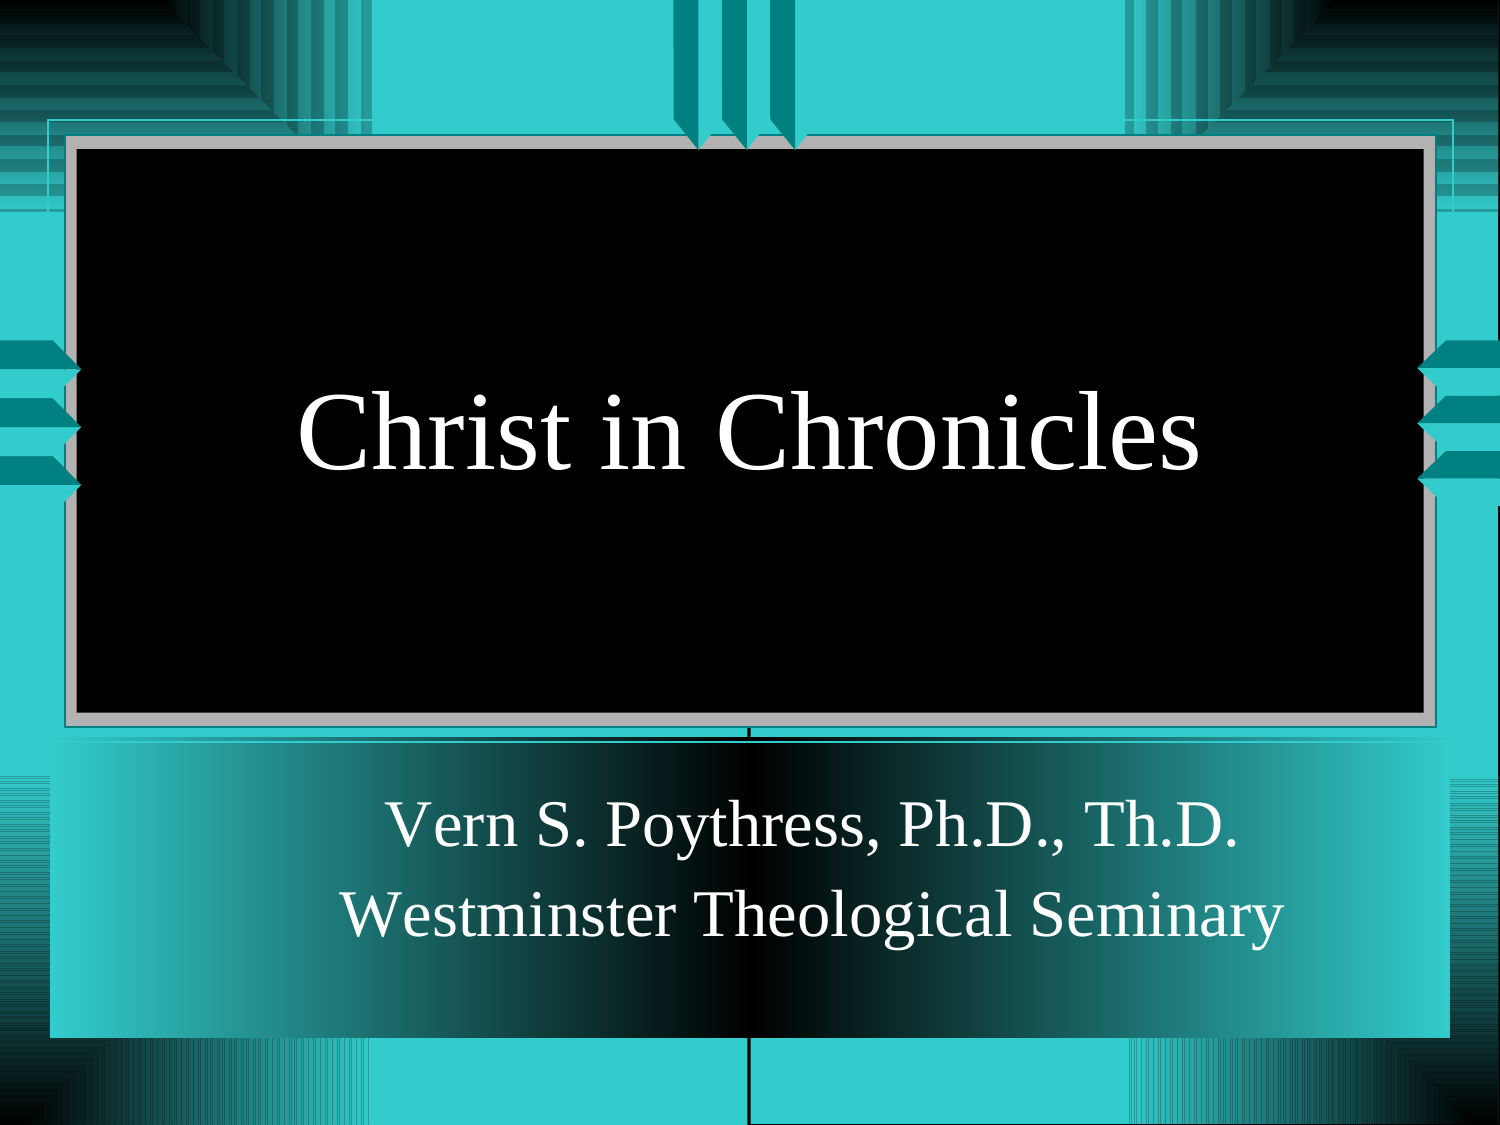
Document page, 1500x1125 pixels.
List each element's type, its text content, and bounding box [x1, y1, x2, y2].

subtitle Vern S. Poythress, Ph.D., Th.D. Westminster Theological Seminary [188, 725, 1438, 1013]
title Christ in Chronicles [112, 337, 1388, 526]
